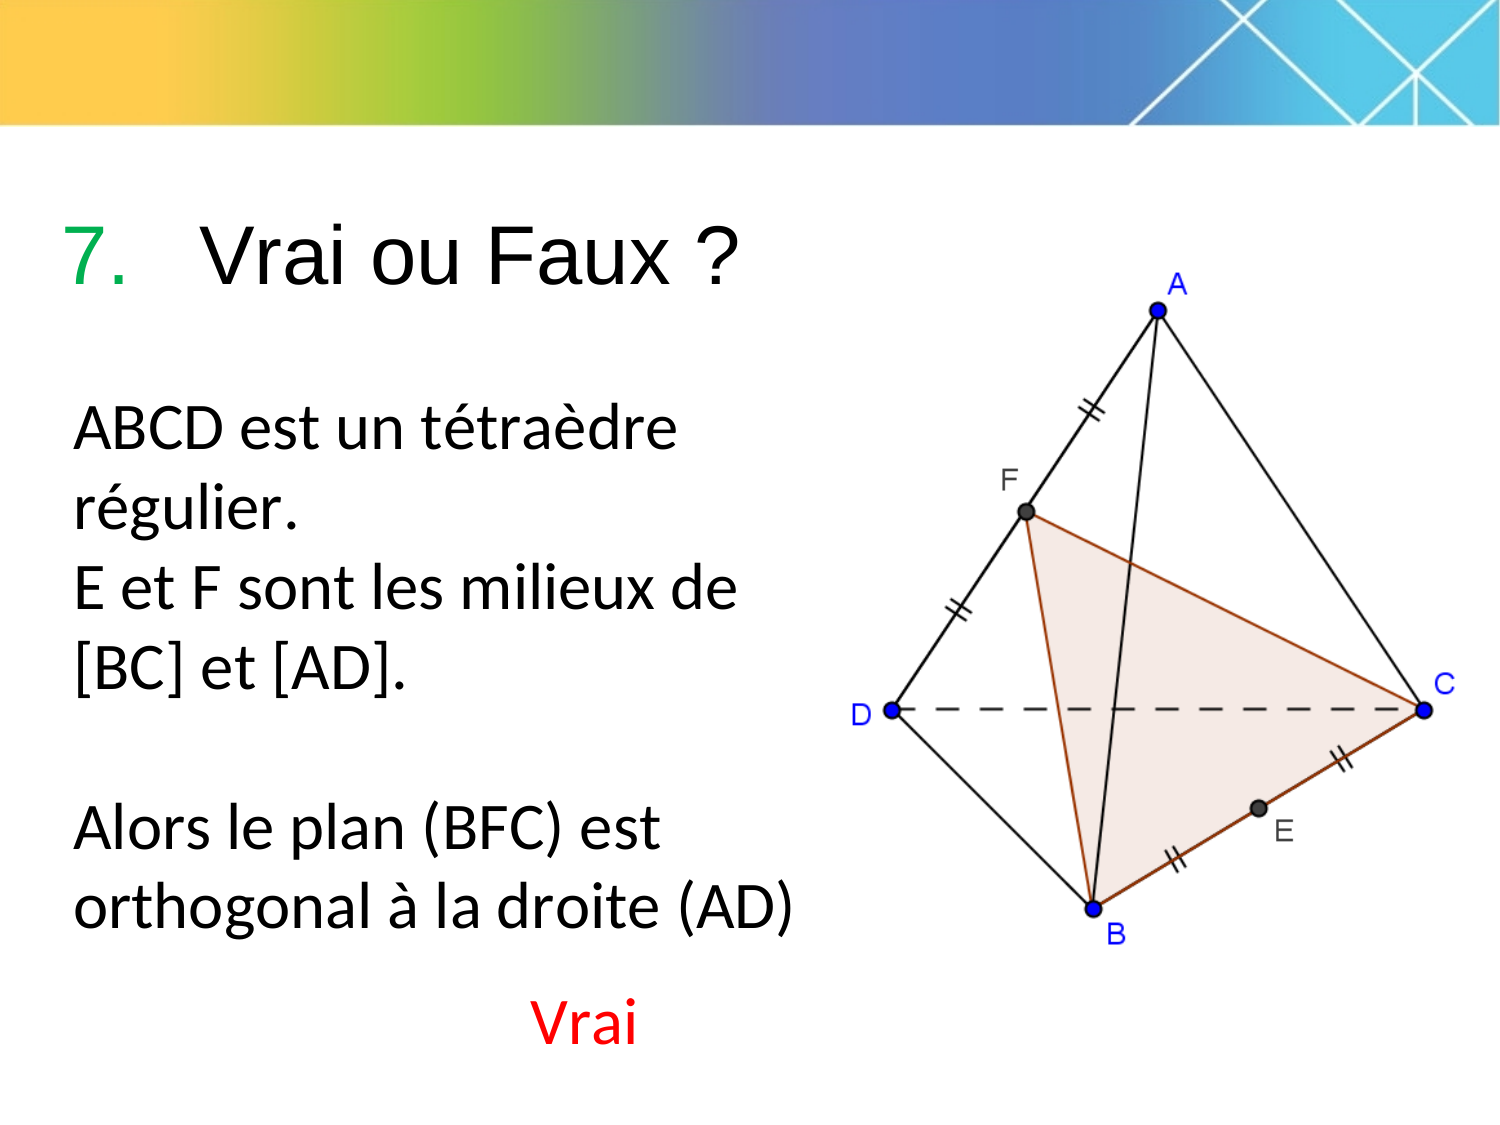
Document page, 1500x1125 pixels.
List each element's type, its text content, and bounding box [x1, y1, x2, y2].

text_box Vrai [515, 970, 704, 1066]
picture [0, 0, 1500, 127]
text_box ABCD est un tétraèdre régulier. E et F sont les milieux de [BC] et [AD]. Alors le plan (BFC) est orthogonal à la droite (AD).D]. [58, 374, 796, 951]
text_box Vrai ou Faux ? [46, 164, 1500, 339]
picture [796, 256, 1500, 973]
